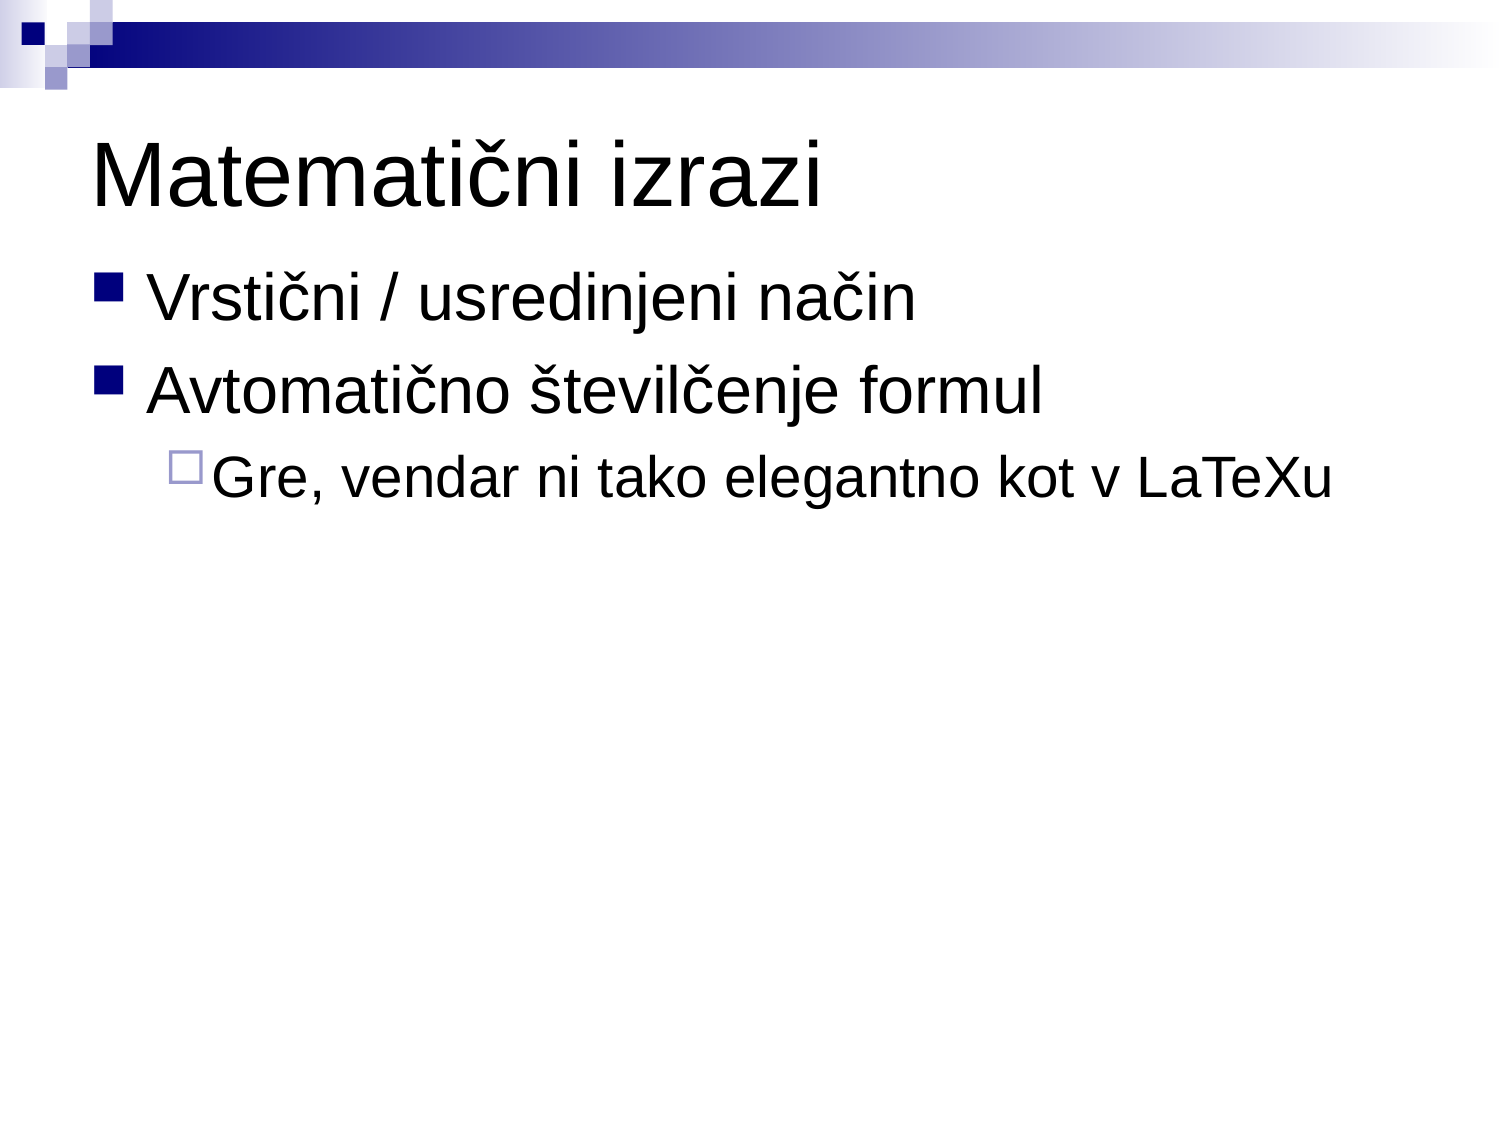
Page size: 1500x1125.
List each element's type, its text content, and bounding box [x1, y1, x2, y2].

list Vrstični / usredinjeni način Avtomatično številčenje formul Gre, vendar ni tako elegantno kot v LaTeXu [75, 246, 1425, 1079]
title Matematični izrazi [75, 105, 1425, 235]
